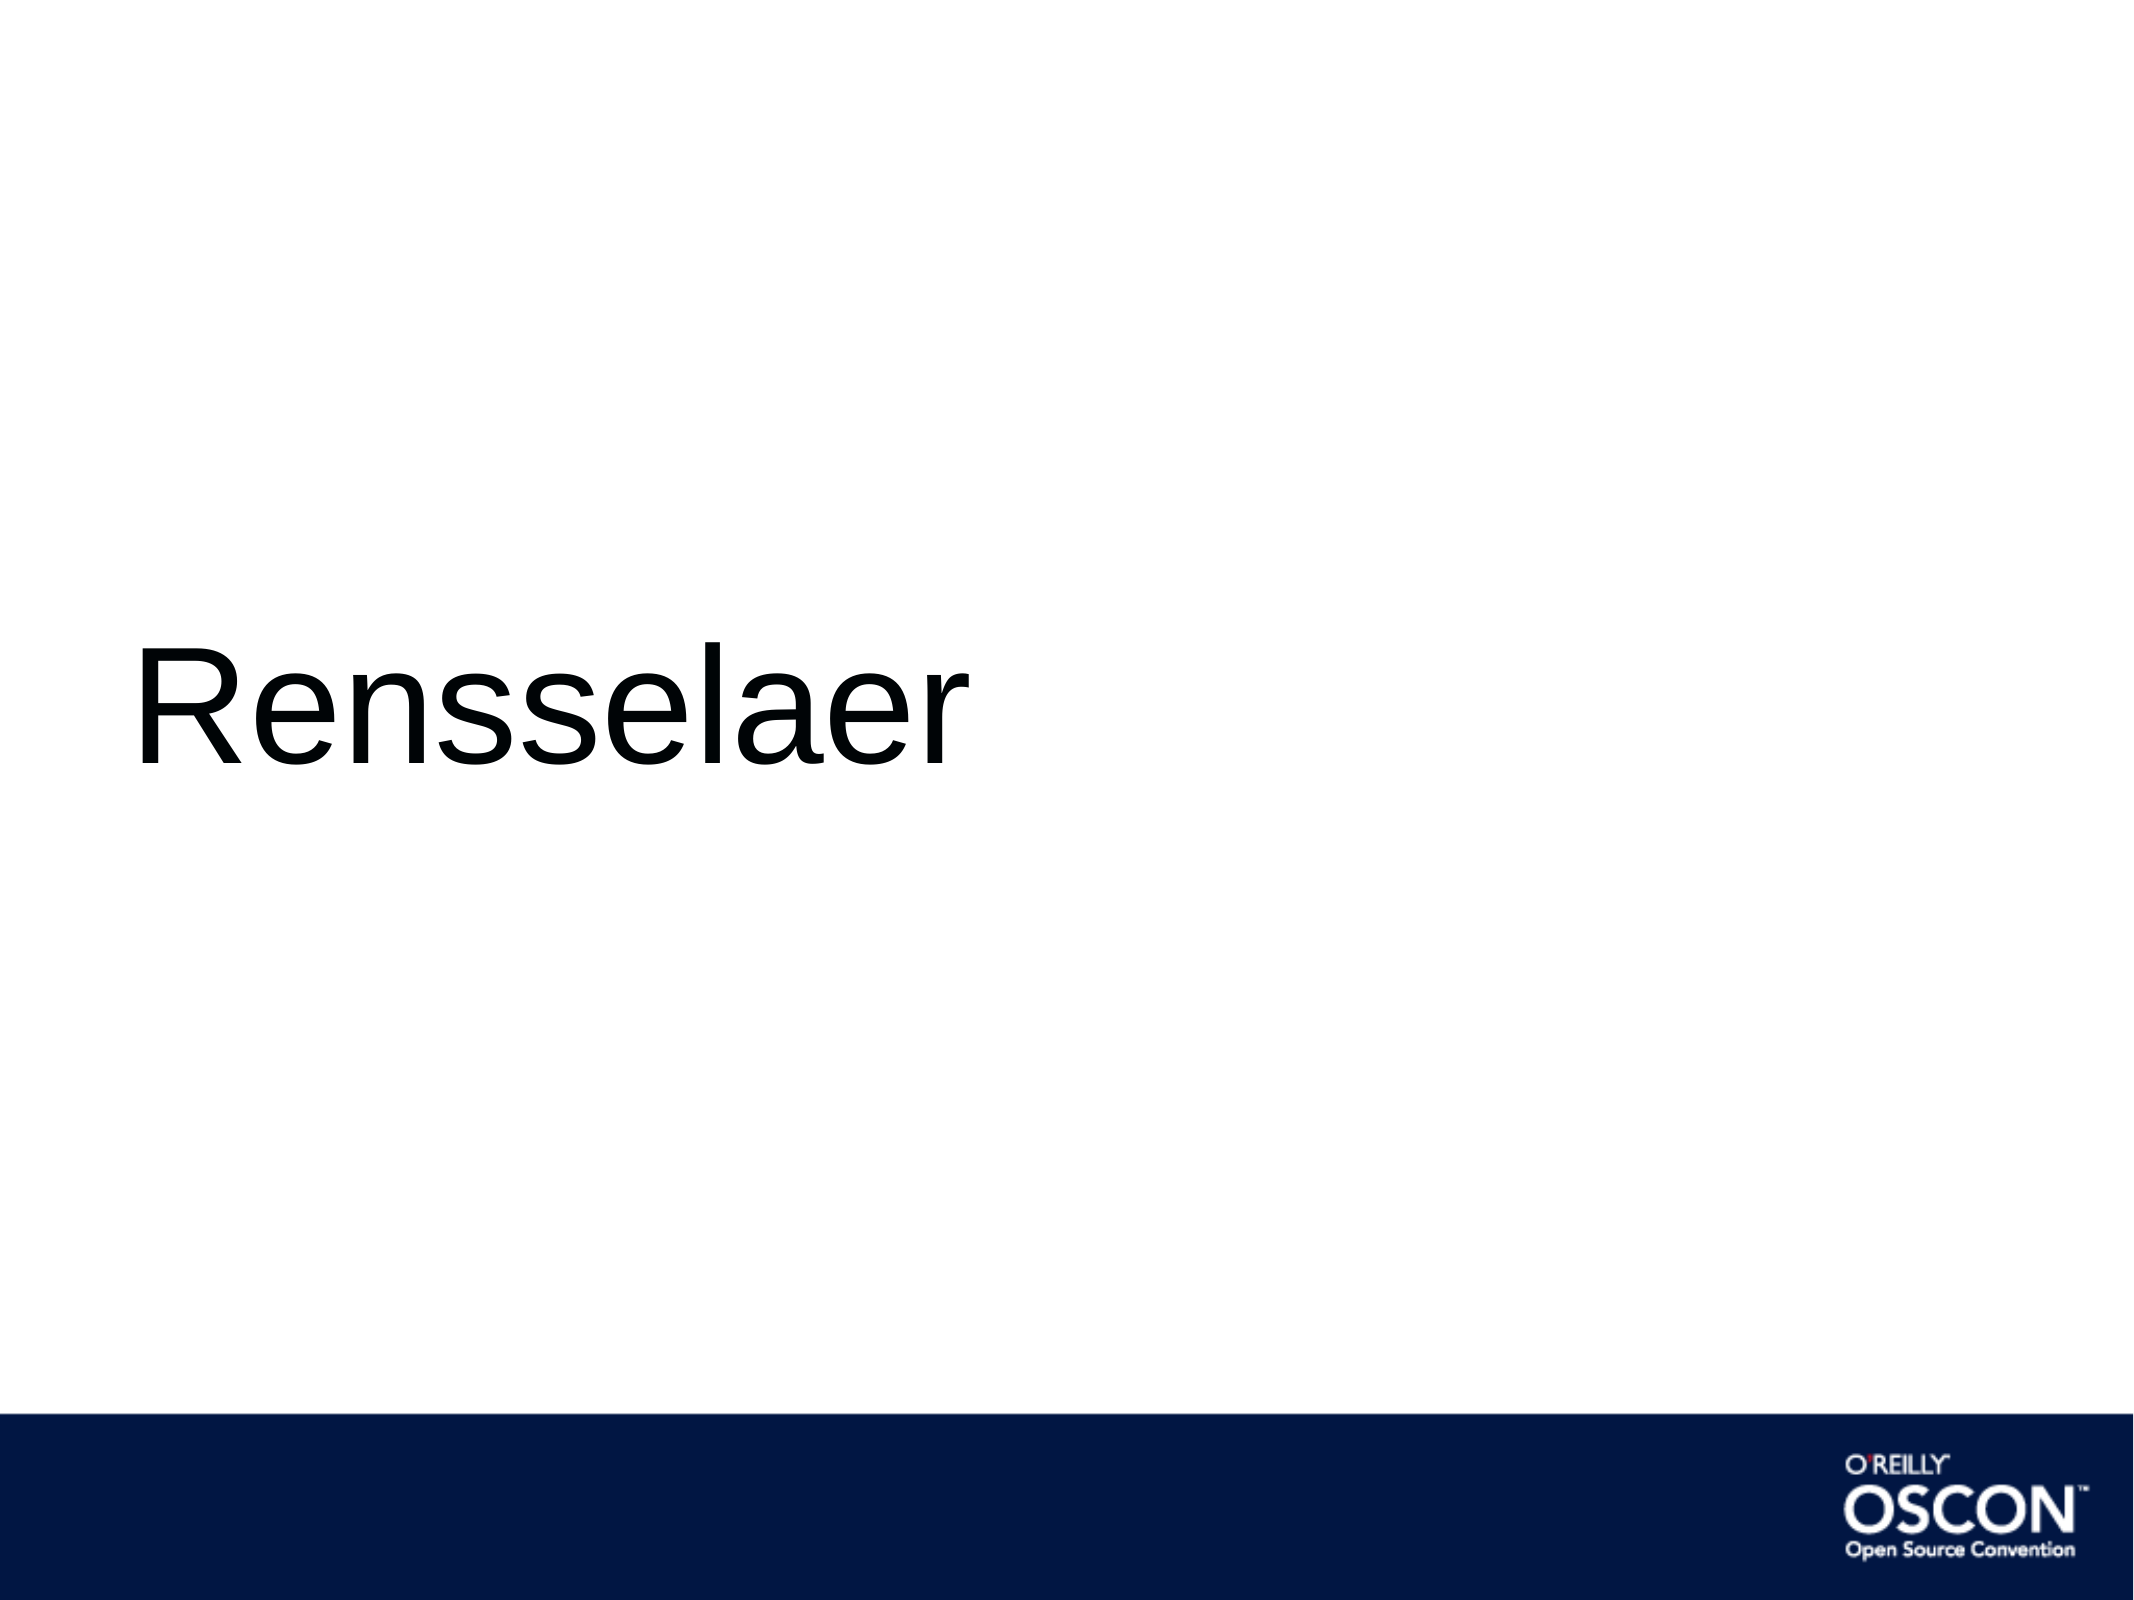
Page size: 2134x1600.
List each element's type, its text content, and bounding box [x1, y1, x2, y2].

subtitle Rensselaer [41, 95, 2094, 1323]
picture [0, 0, 2134, 1600]
